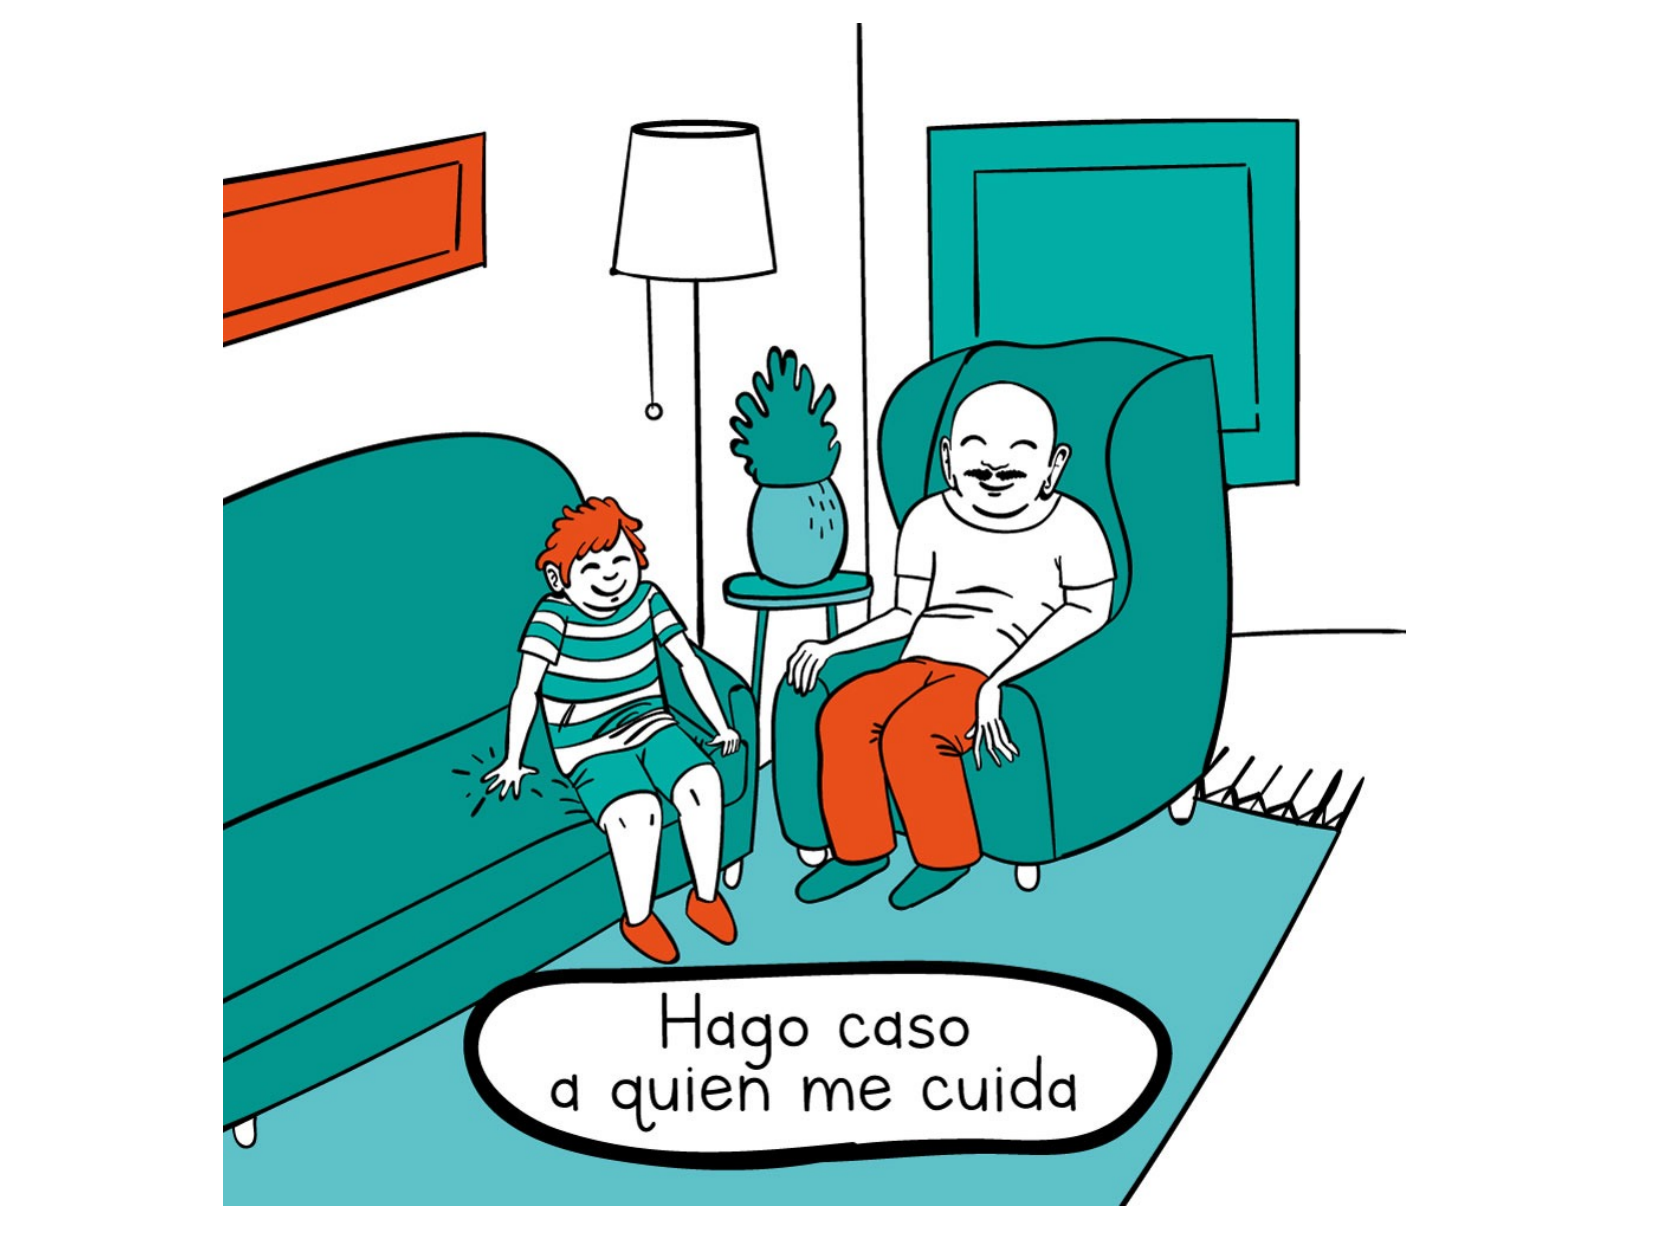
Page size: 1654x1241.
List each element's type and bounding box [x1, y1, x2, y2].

picture [223, 23, 1406, 1207]
